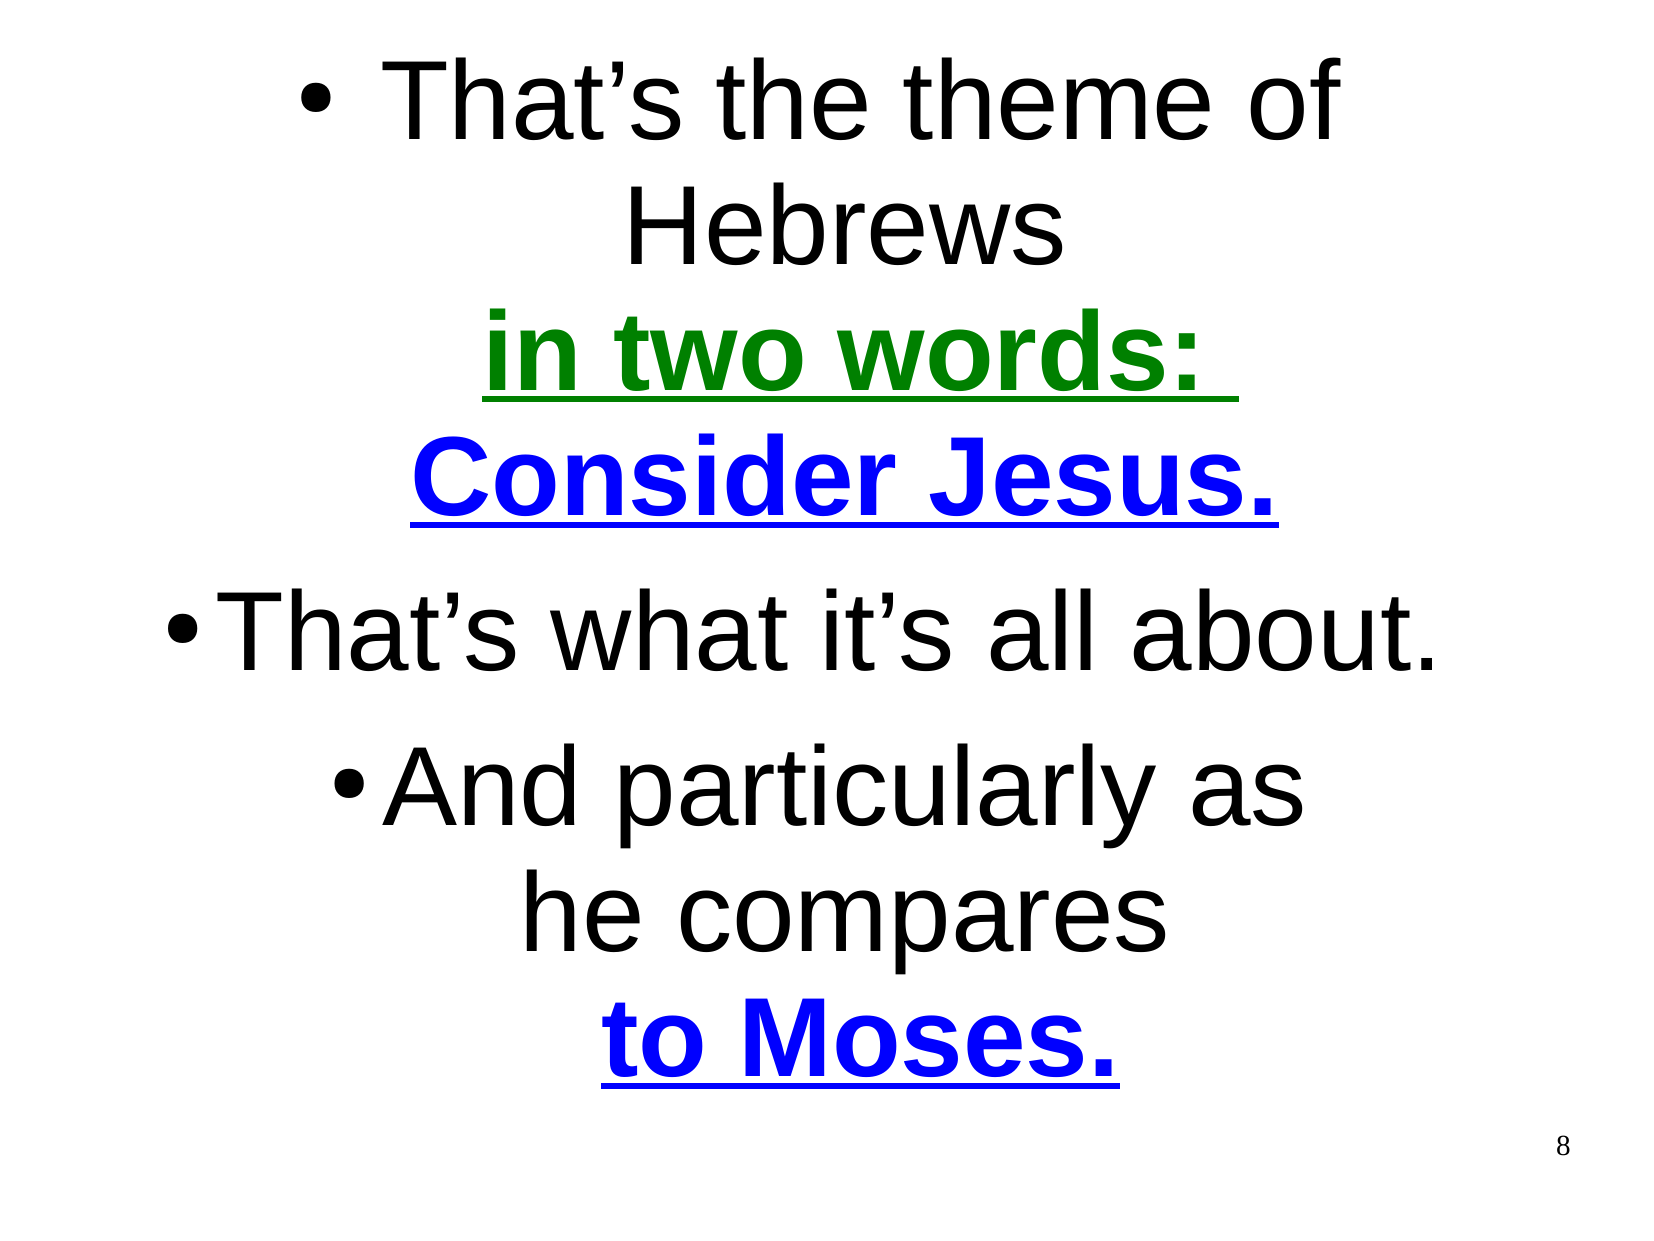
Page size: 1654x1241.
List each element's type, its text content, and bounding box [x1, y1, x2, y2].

list That’s the theme of Hebrews in two words: Consider Jesus. That’s what it’s all about. And particularly as he compares to Moses. [37, 37, 1613, 1238]
